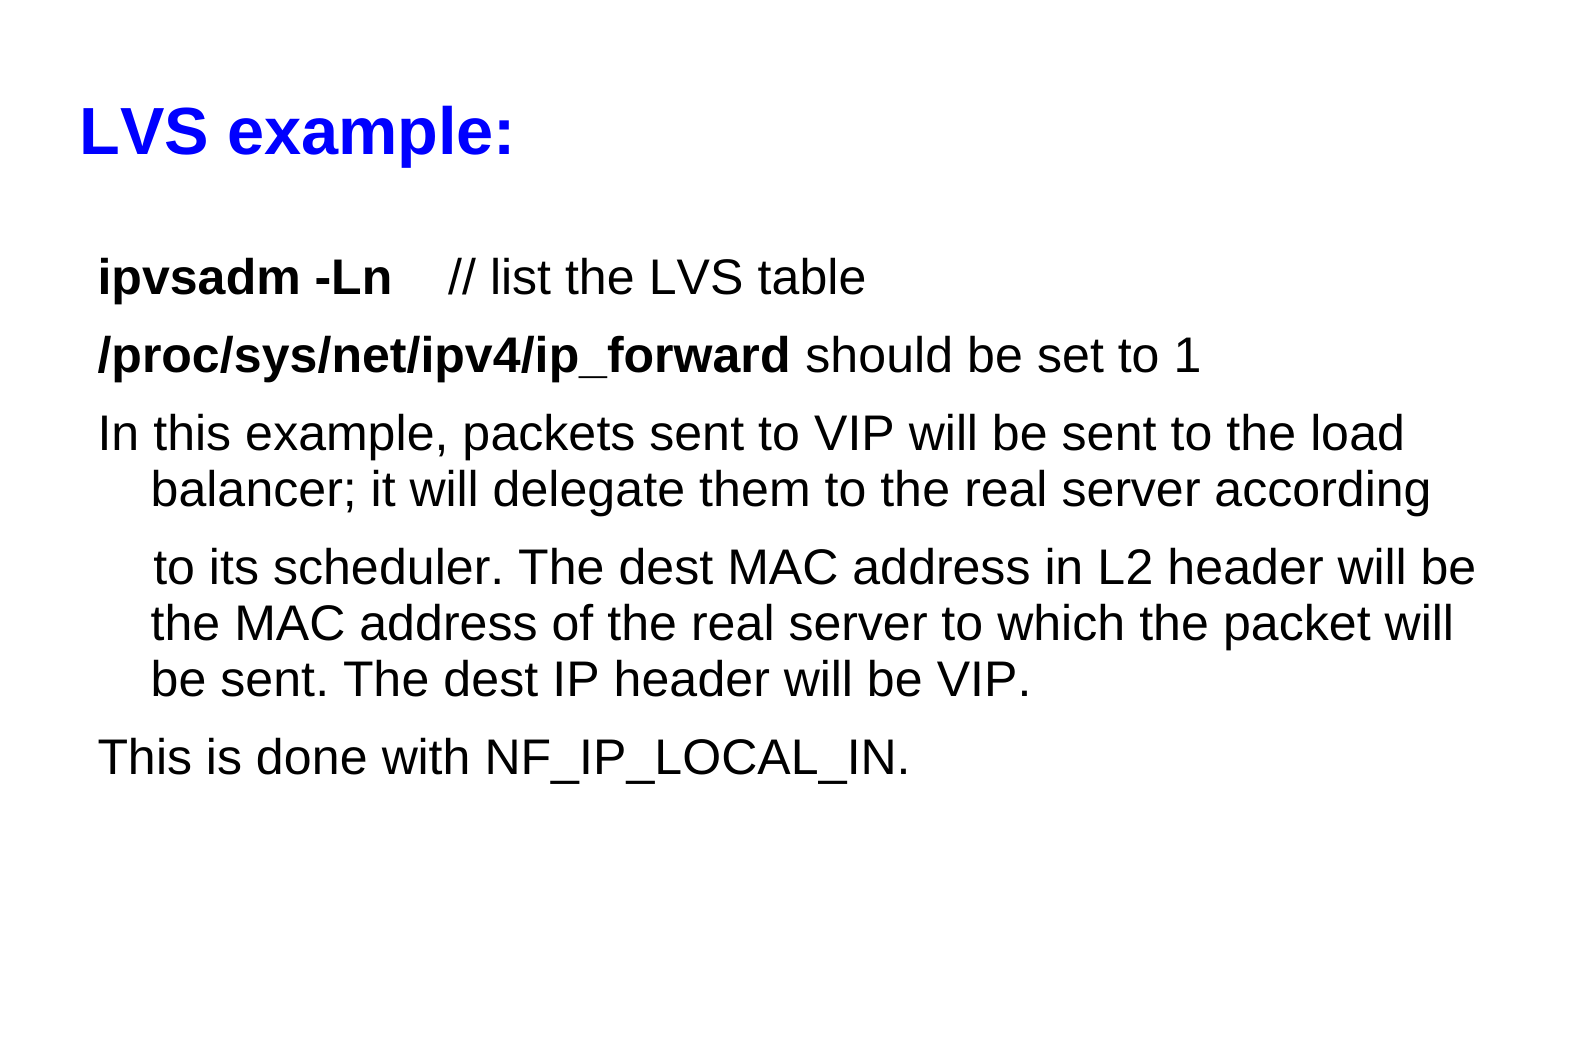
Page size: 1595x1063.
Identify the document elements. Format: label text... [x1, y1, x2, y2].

list ipvsadm -Ln // list the LVS table /proc/sys/net/ipv4/ip_forward should be set to 1 In this example, packets sent to VIP will be sent to the load balancer; it will delegate them to the real server according to its scheduler. The dest MAC address in L2 header will be the MAC address of the real server to which the packet will be sent. The dest IP header will be VIP. This is done with NF_IP_LOCAL_IN. [79, 248, 1515, 936]
title LVS example: [79, 49, 1515, 213]
